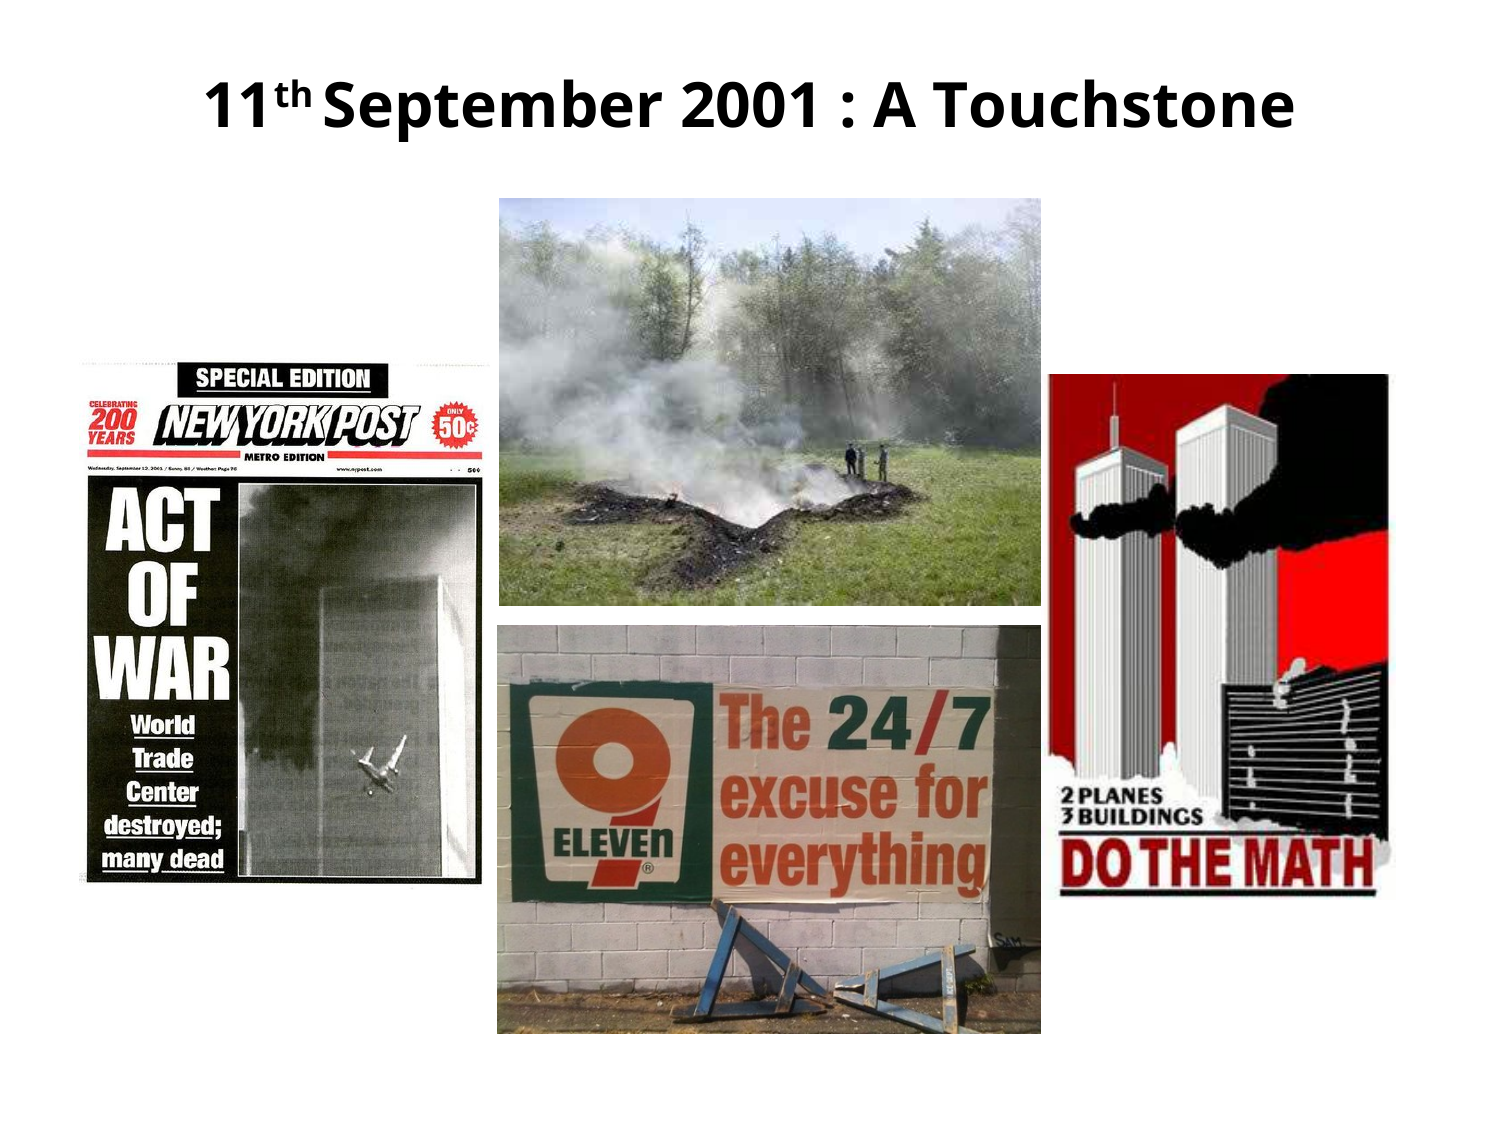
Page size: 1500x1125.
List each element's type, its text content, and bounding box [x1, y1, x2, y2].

picture [79, 358, 490, 890]
text_box 11th September 2001 : A Touchstone [30, 64, 1471, 294]
picture [497, 198, 1396, 1034]
